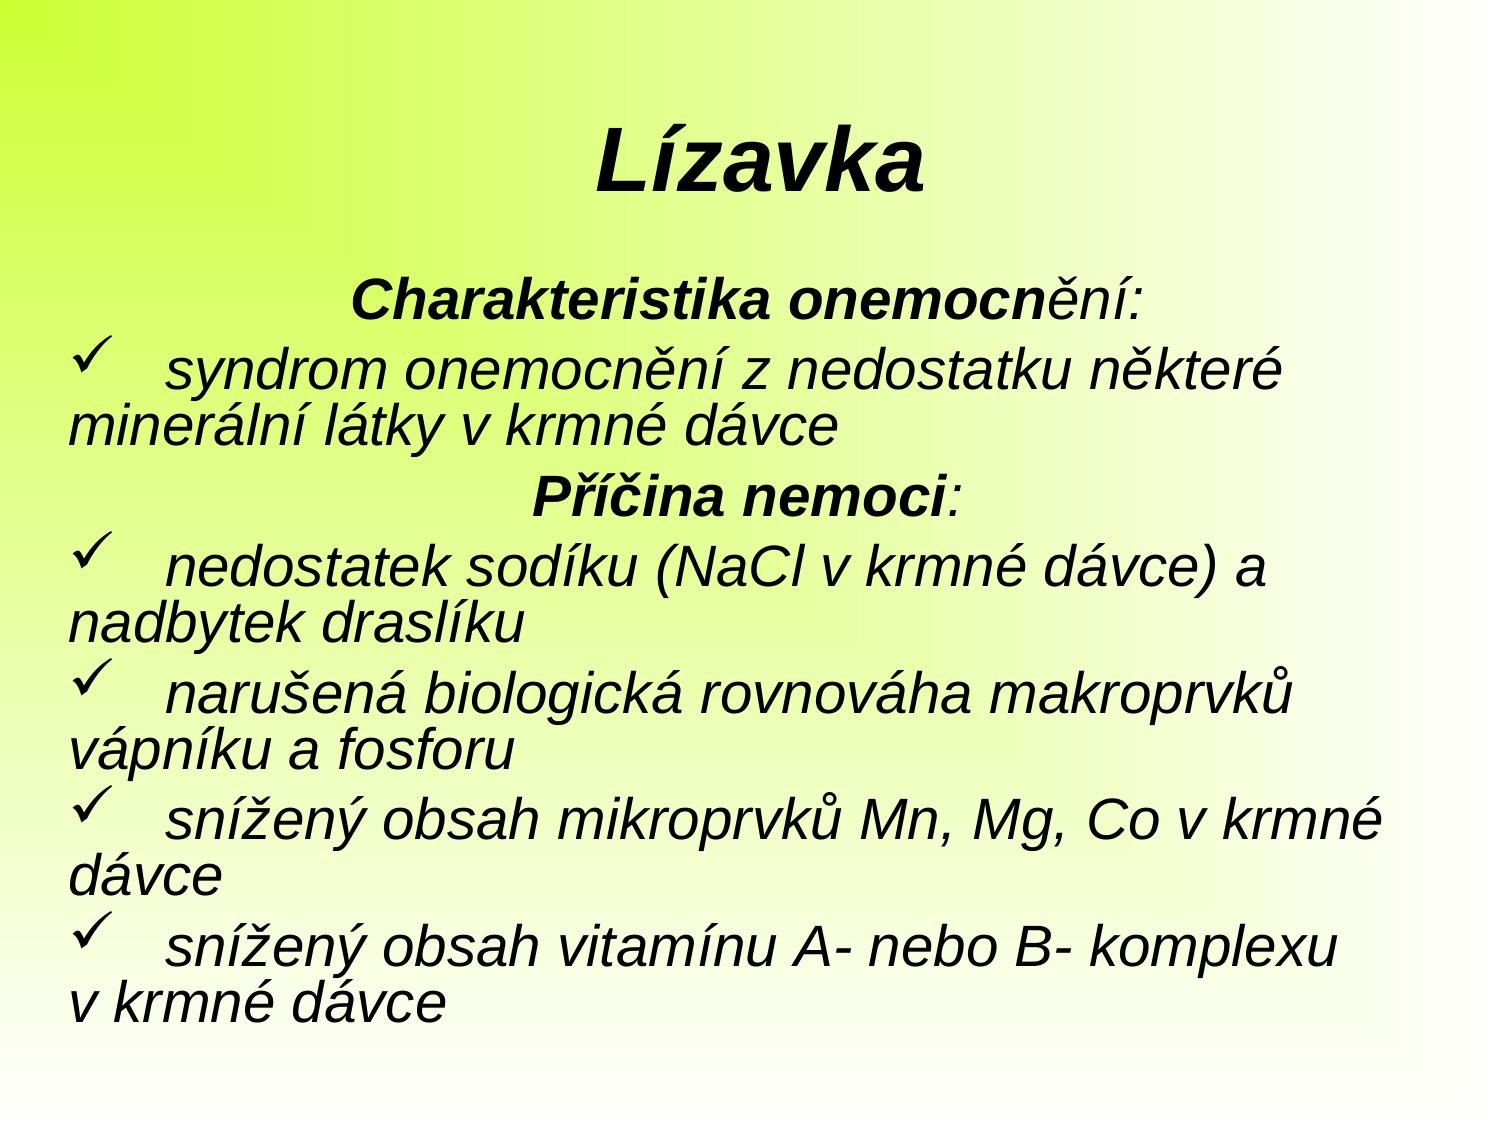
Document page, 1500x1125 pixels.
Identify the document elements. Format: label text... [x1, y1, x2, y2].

text_box Charakteristika onemocnění: syndrom onemocnění z nedostatku některé minerální látky v krmné dávce Příčina nemoci: nedostatek sodíku (NaCl v krmné dávce) a nadbytek draslíku narušená biologická rovnováha makroprvků vápníku a fosforu snížený obsah mikroprvků Mn, Mg, Co v krmné dávce snížený obsah vitamínu A- nebo B- komplexu v krmné dávce [53, 267, 1459, 1094]
picture [0, 0, 1500, 1125]
title Lízavka [123, 90, 1399, 221]
